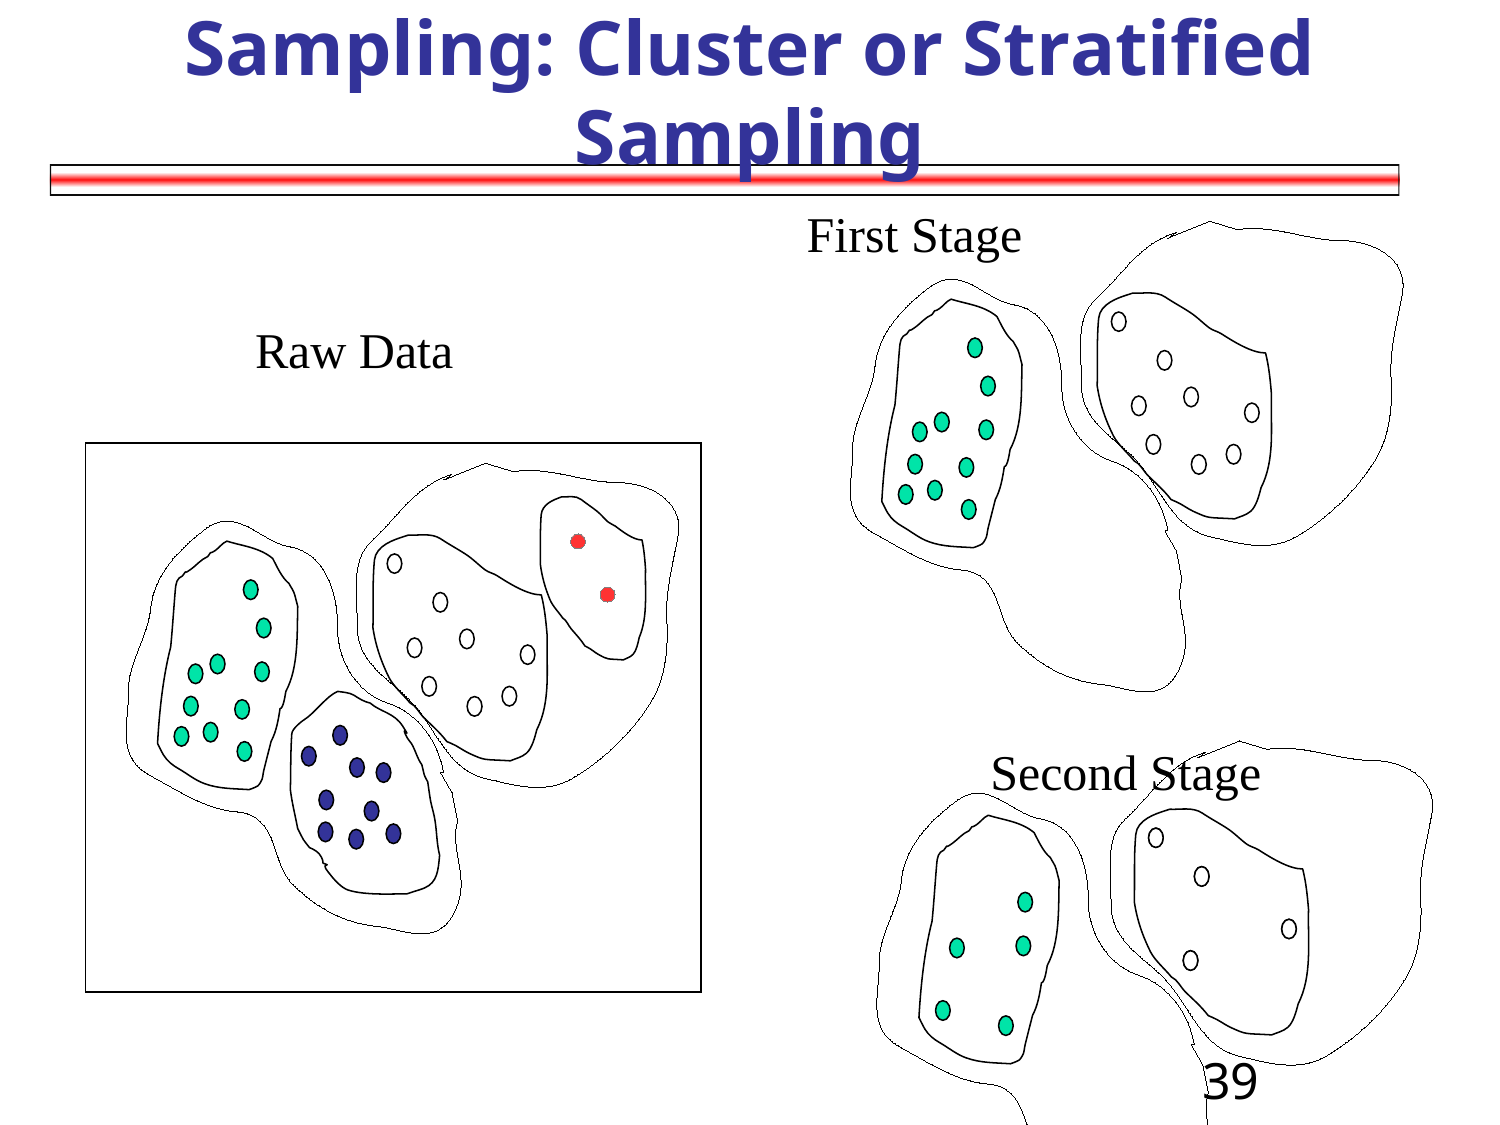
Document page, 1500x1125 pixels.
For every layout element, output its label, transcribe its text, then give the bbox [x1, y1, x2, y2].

text_box [407, 637, 422, 658]
text_box [349, 757, 365, 778]
text_box [570, 533, 586, 549]
text_box [1281, 919, 1297, 939]
text_box [318, 790, 334, 810]
text_box [459, 629, 475, 649]
text_box [467, 696, 483, 717]
text_box [1148, 828, 1164, 848]
text_box Raw Data [240, 311, 482, 387]
text_box [1191, 454, 1207, 475]
text_box [421, 676, 437, 697]
text_box [348, 829, 364, 849]
text_box [1146, 434, 1161, 455]
text_box [432, 592, 448, 613]
text_box [1183, 950, 1198, 971]
text_box [318, 822, 333, 842]
text_box [502, 686, 517, 707]
text_box <number> [1187, 1062, 1500, 1125]
text_box [1183, 387, 1199, 407]
text_box [600, 587, 616, 603]
text_box [1157, 350, 1172, 371]
text_box [1194, 866, 1210, 887]
text_box [520, 645, 535, 665]
text_box [387, 553, 402, 574]
text_box [1111, 311, 1127, 332]
text_box [1244, 403, 1260, 423]
text_box [386, 823, 401, 844]
text_box [364, 801, 379, 821]
title Sampling: Cluster or Stratified Sampling [37, 0, 1463, 188]
text_box [301, 746, 317, 766]
text_box First Stage [791, 194, 1038, 271]
text_box [332, 725, 348, 746]
text_box [1226, 444, 1241, 465]
text_box Second Stage [975, 733, 1277, 809]
text_box [1131, 396, 1147, 416]
text_box [376, 762, 391, 783]
